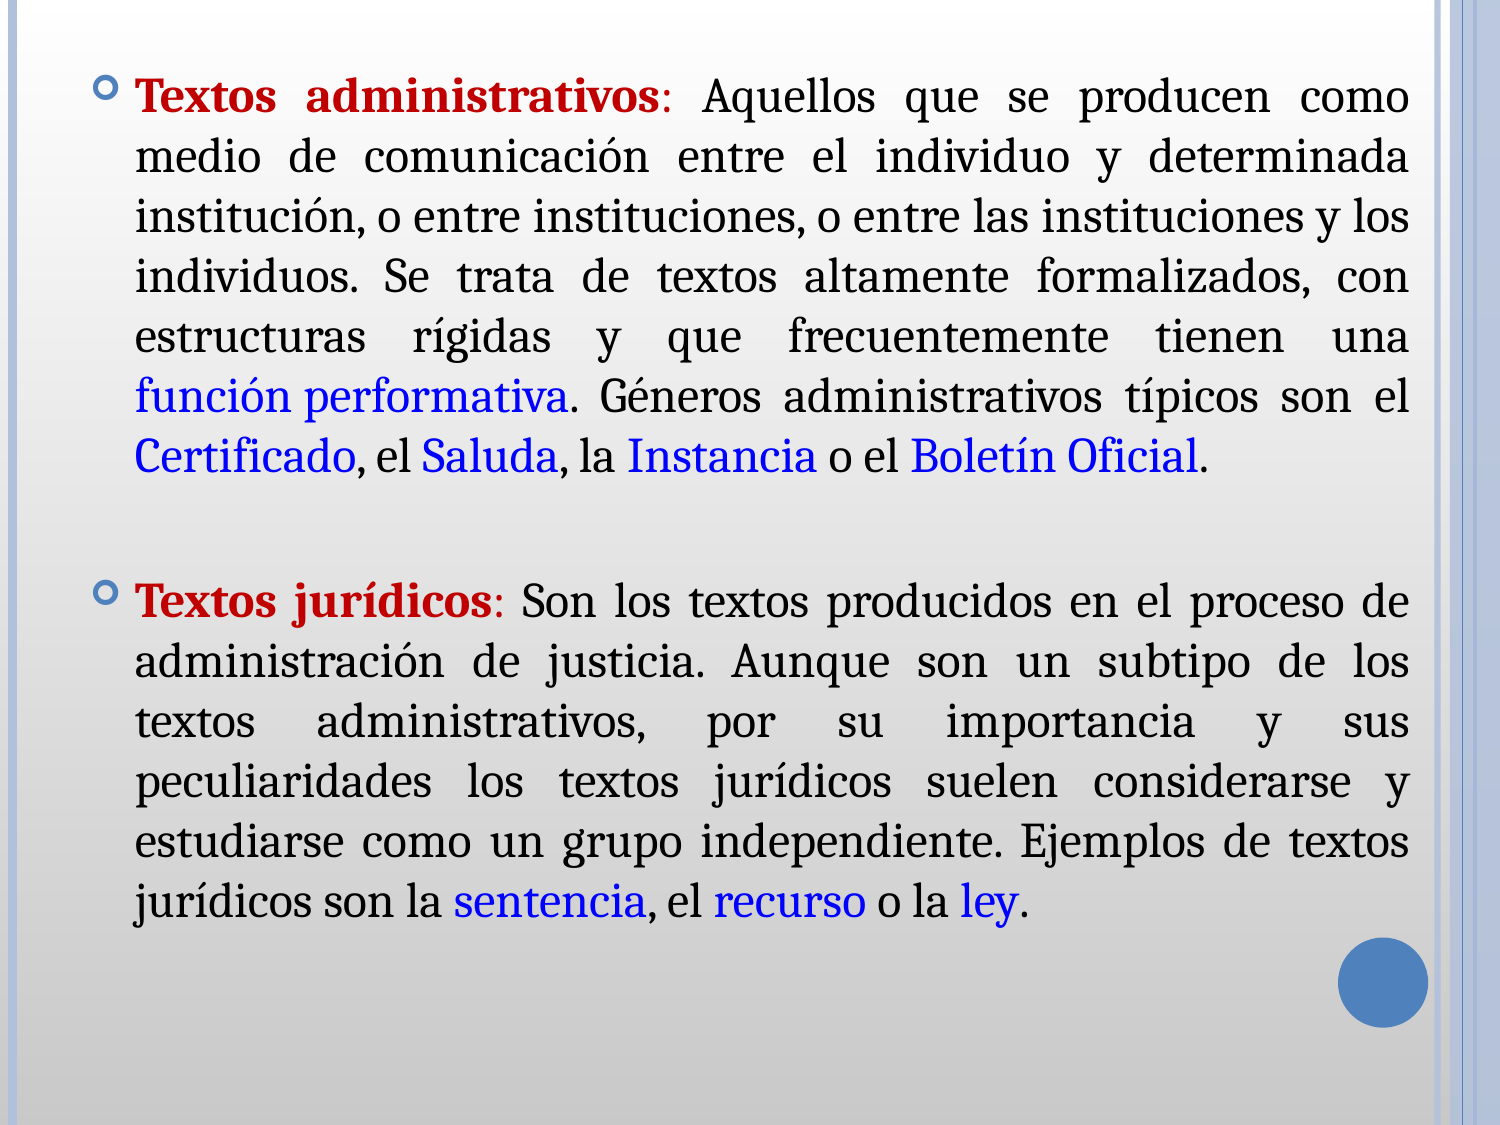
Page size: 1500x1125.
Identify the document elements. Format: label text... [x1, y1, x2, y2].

list Textos administrativos: Aquellos que se producen como medio de comunicación entre el individuo y determinada institución, o entre instituciones, o entre las instituciones y los individuos. Se trata de textos altamente formalizados, con estructuras rígidas y que frecuentemente tienen una función performativa. Géneros administrativos típicos son el Certificado, el Saluda, la Instancia o el Boletín Oficial. Textos jurídicos: Son los textos producidos en el proceso de administración de justicia. Aunque son un subtipo de los textos administrativos, por su importancia y sus peculiaridades los textos jurídicos suelen considerarse y estudiarse como un grupo independiente. Ejemplos de textos jurídicos son la sentencia, el recurso o la ley. [75, 54, 1426, 1071]
